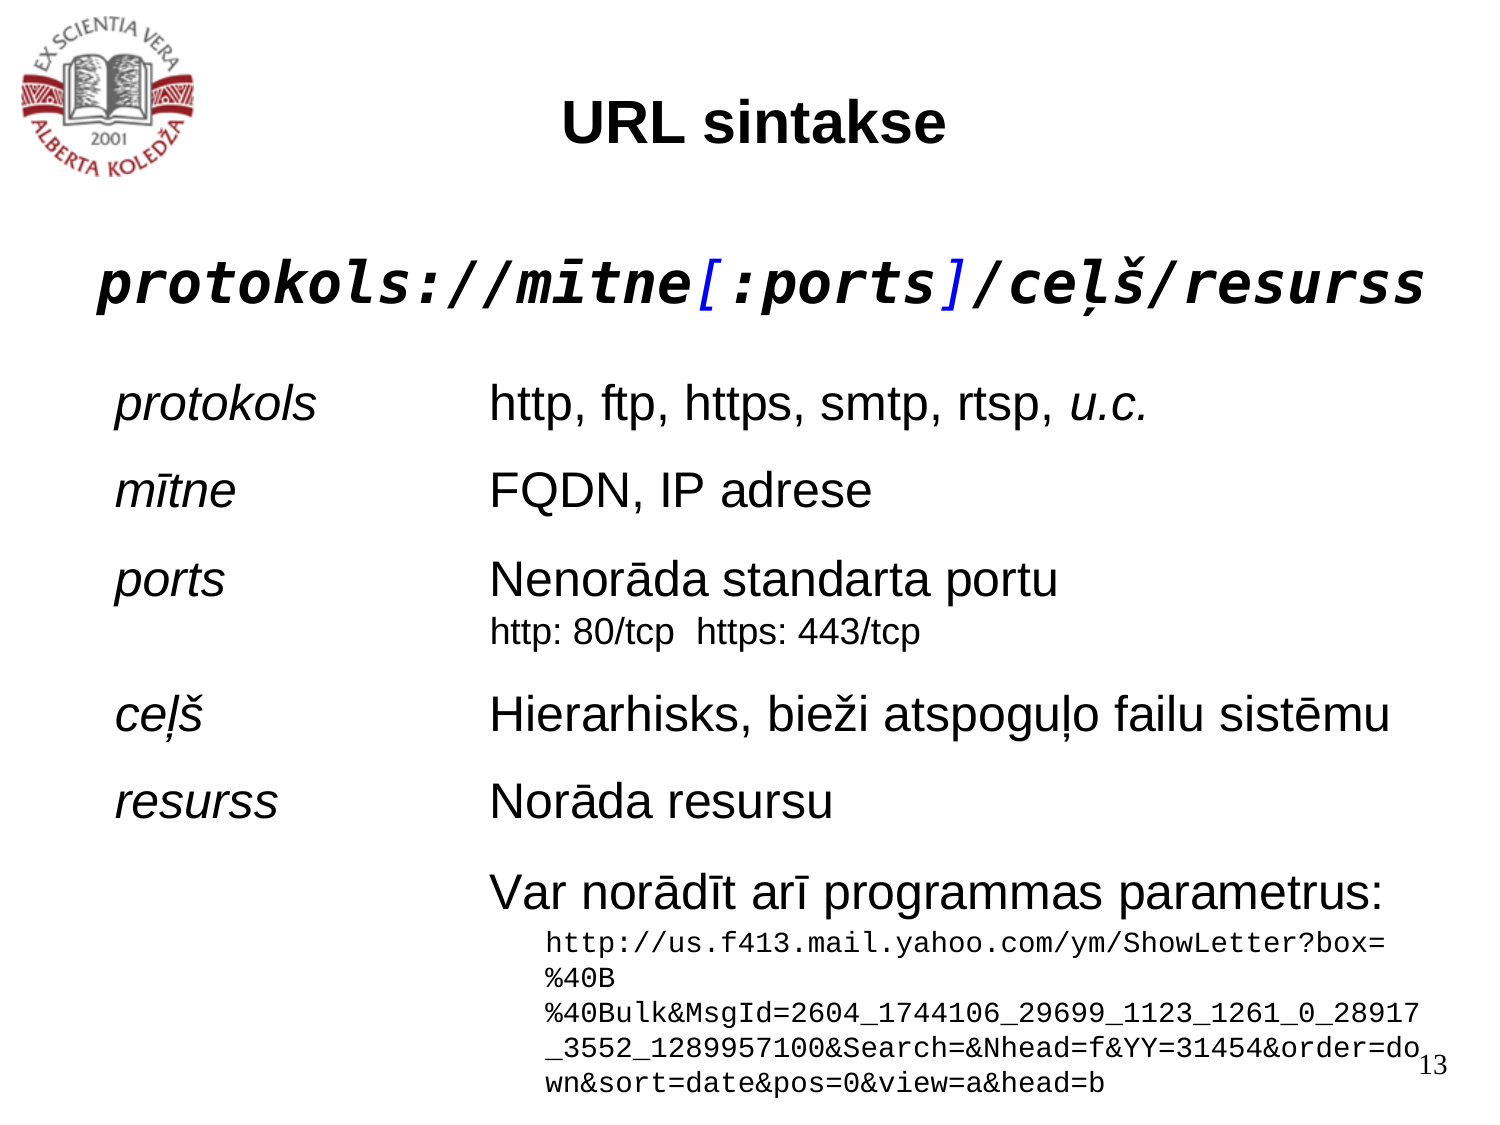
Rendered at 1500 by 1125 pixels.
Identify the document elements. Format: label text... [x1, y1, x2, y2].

picture [21, 16, 194, 177]
table_cell ceļš [100, 674, 475, 761]
table_cell Norāda resursu Var norādīt arī programmas parametrus: http://us.f413.mail.yahoo.com/ym/ShowLetter?box=%40B%40Bulk&MsgId=2604_1744106_29699_1123_1261_0_28917_3552_1289957100&Search=&Nhead=f&YY=31454&order=down&sort=date&pos=0&view=a&head=b [475, 761, 1438, 1106]
table_cell resurss [100, 761, 475, 1106]
table_cell mītne [100, 450, 475, 539]
table_header protokols [100, 362, 475, 450]
list protokols://mītne[:ports]/ceļš/resurss [62, 237, 1463, 325]
table_cell Nenorāda standarta portu http: 80/tcp https: 443/tcp [475, 539, 1438, 674]
text_box <skaitlis> [1438, 1037, 1463, 1101]
title URL sintakse [49, 62, 1438, 175]
table_header http, ftp, https, smtp, rtsp, u.c. [475, 362, 1438, 450]
table_cell ports [100, 539, 475, 674]
table_cell Hierarhisks, bieži atspoguļo failu sistēmu [475, 674, 1438, 761]
table_cell FQDN, IP adrese [475, 450, 1438, 539]
